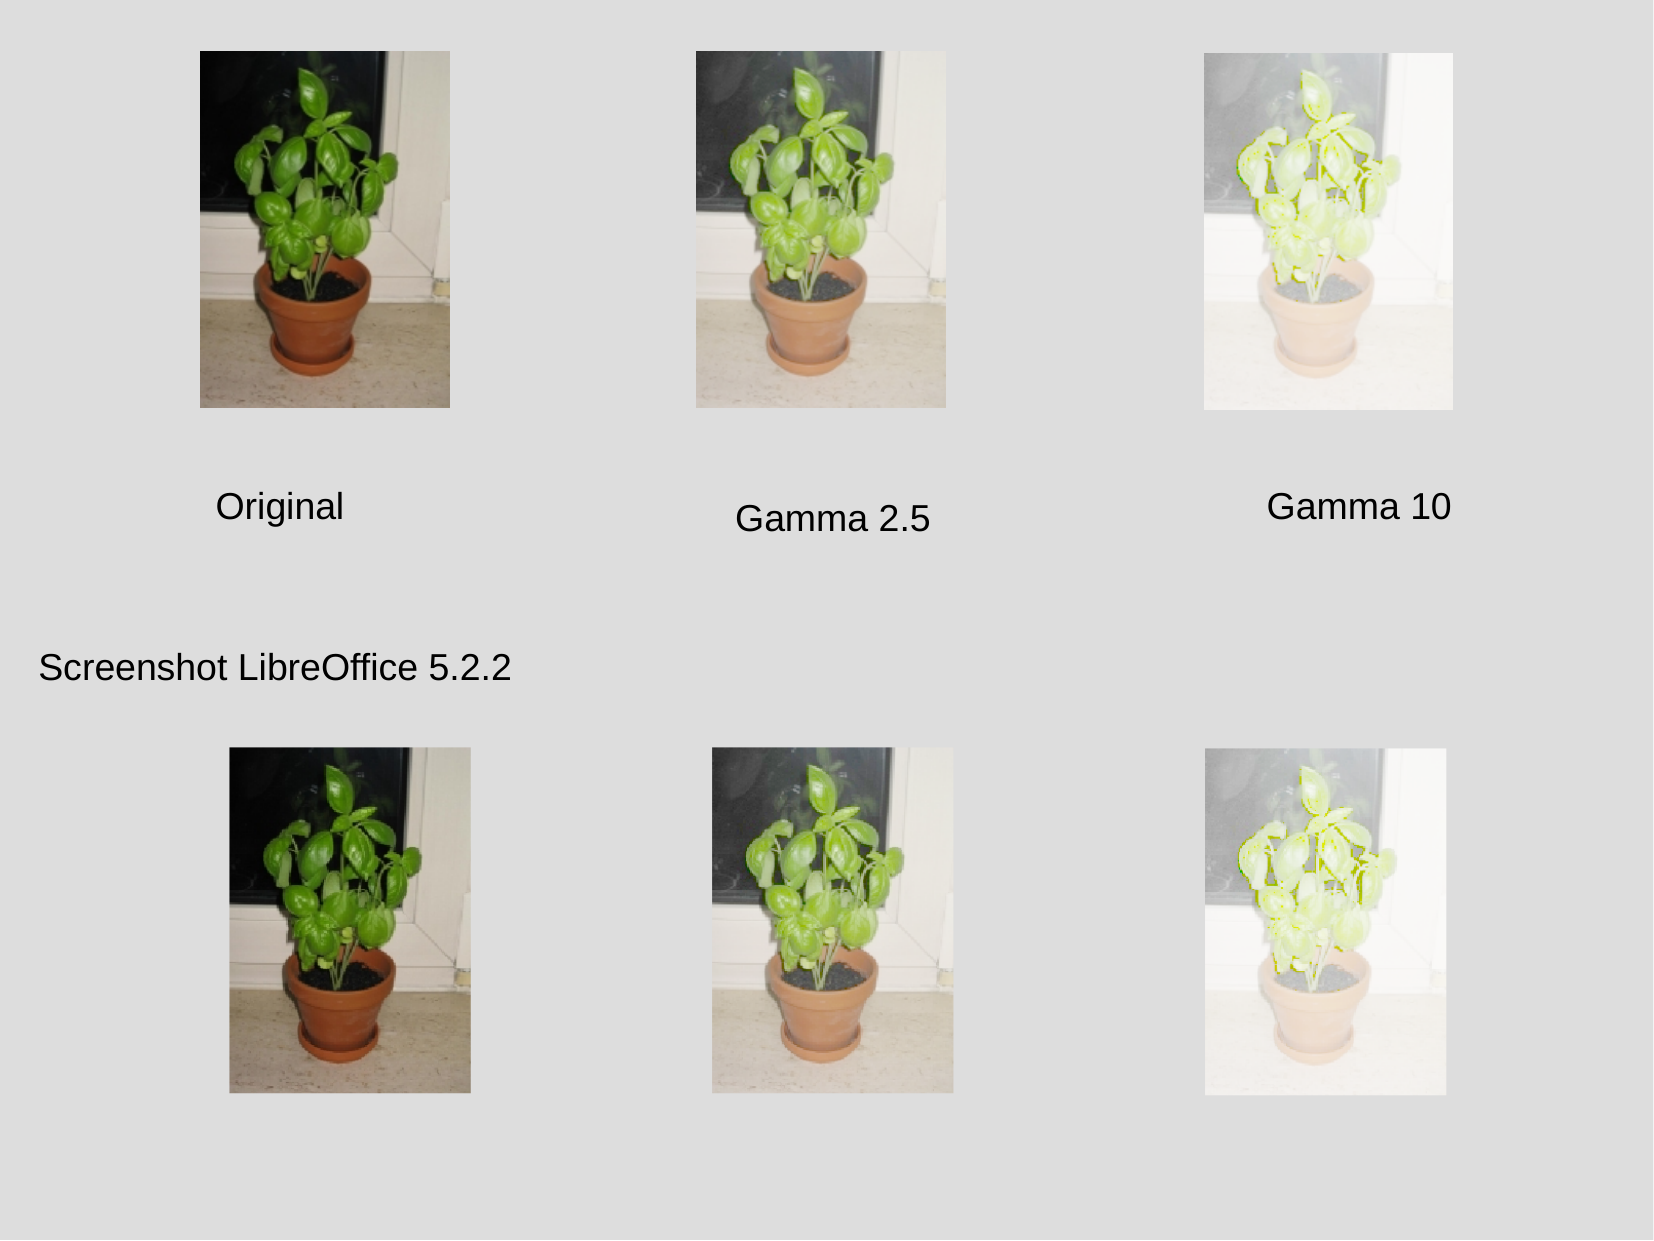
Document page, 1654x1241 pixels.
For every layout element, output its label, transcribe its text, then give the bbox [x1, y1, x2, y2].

text_box Gamma 10 [1251, 478, 1467, 536]
text_box Original [200, 478, 360, 536]
picture [200, 51, 450, 408]
picture [212, 732, 1471, 1123]
text_box Gamma 2.5 [720, 490, 946, 547]
text_box Screenshot LibreOffice 5.2.2 [23, 639, 839, 697]
picture [1204, 53, 1453, 410]
picture [696, 51, 946, 408]
